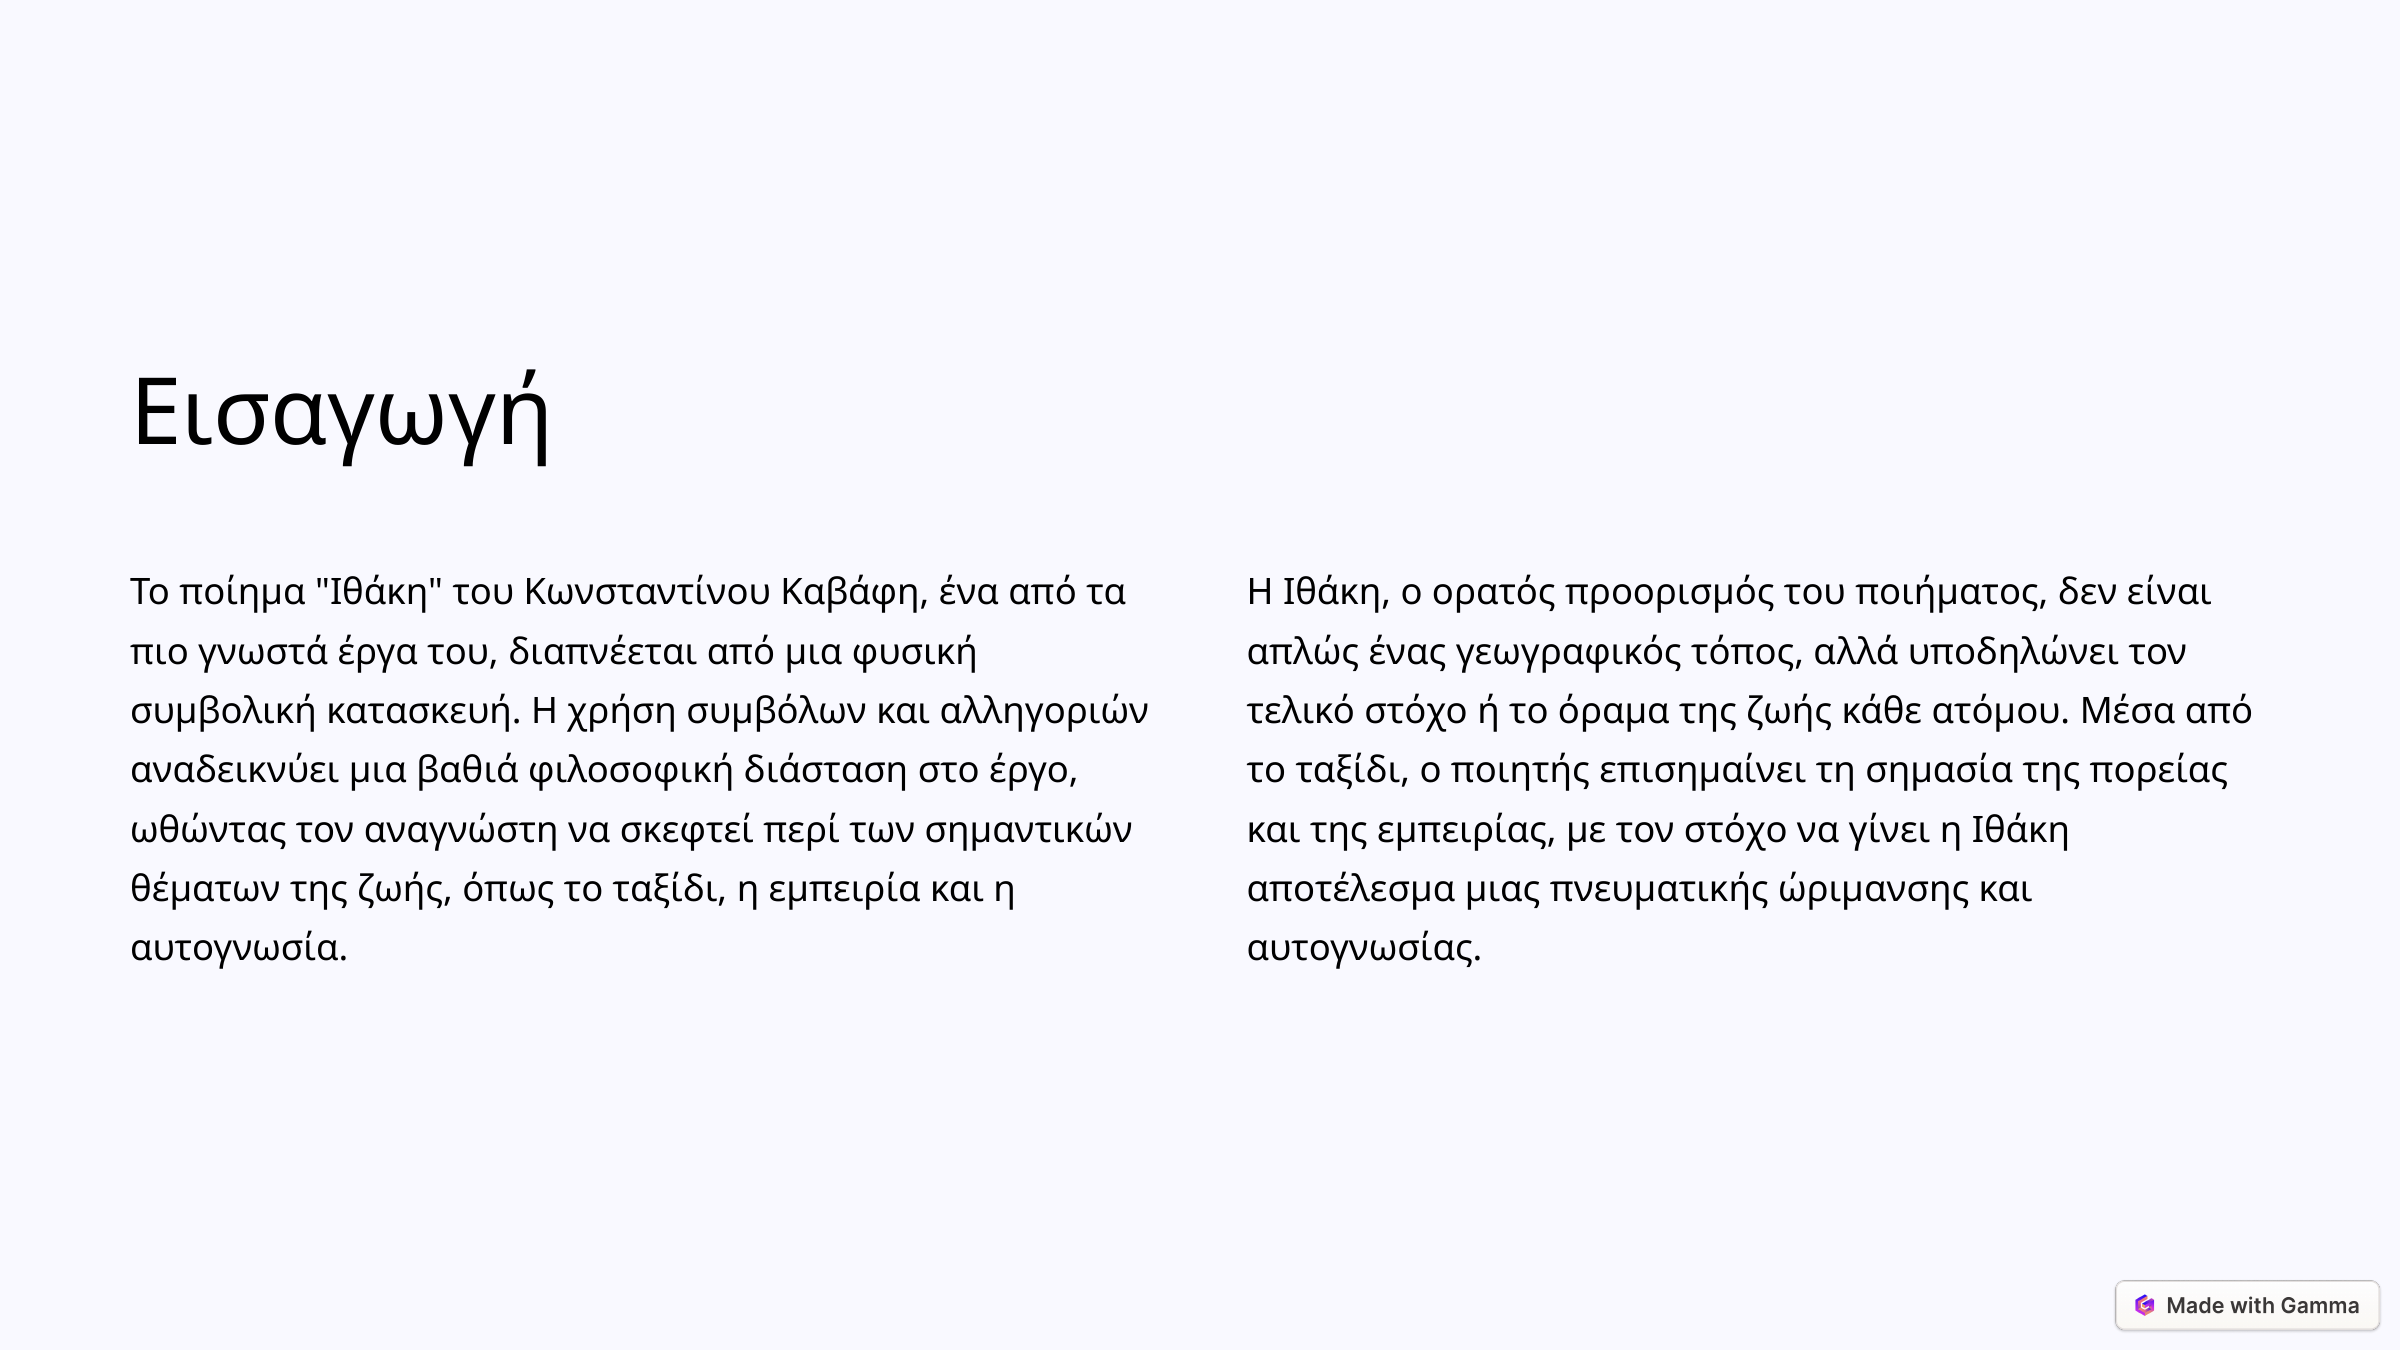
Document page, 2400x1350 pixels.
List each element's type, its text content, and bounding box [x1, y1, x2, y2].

picture [2106, 1271, 2389, 1339]
text_box Το ποίημα "Ιθάκη" του Κωνσταντίνου Καβάφη, ένα από τα πιο γνωστά έργα του, διαπνέεται από μια φυσική συμβολική κατασκευή. Η χρήση συμβόλων και αλληγοριών αναδεικνύει μια βαθιά φιλοσοφική διάσταση στο έργο, ωθώντας τον αναγνώστη να σκεφτεί περί των σημαντικών θέματων της ζωής, όπως το ταξίδι, η εμπειρία και η αυτογνωσία. [130, 552, 1155, 970]
text_box Εισαγωγή [130, 347, 1061, 464]
text_box Η Ιθάκη, ο ορατός προορισμός του ποιήματος, δεν είναι απλώς ένας γεωγραφικός τόπος, αλλά υποδηλώνει τον τελικό στόχο ή το όραμα της ζωής κάθε ατόμου. Μέσα από το ταξίδι, ο ποιητής επισημαίνει τη σημασία της πορείας και της εμπειρίας, με τον στόχο να γίνει η Ιθάκη αποτέλεσμα μιας πνευματικής ώριμανσης και αυτογνωσίας. [1246, 552, 2271, 970]
